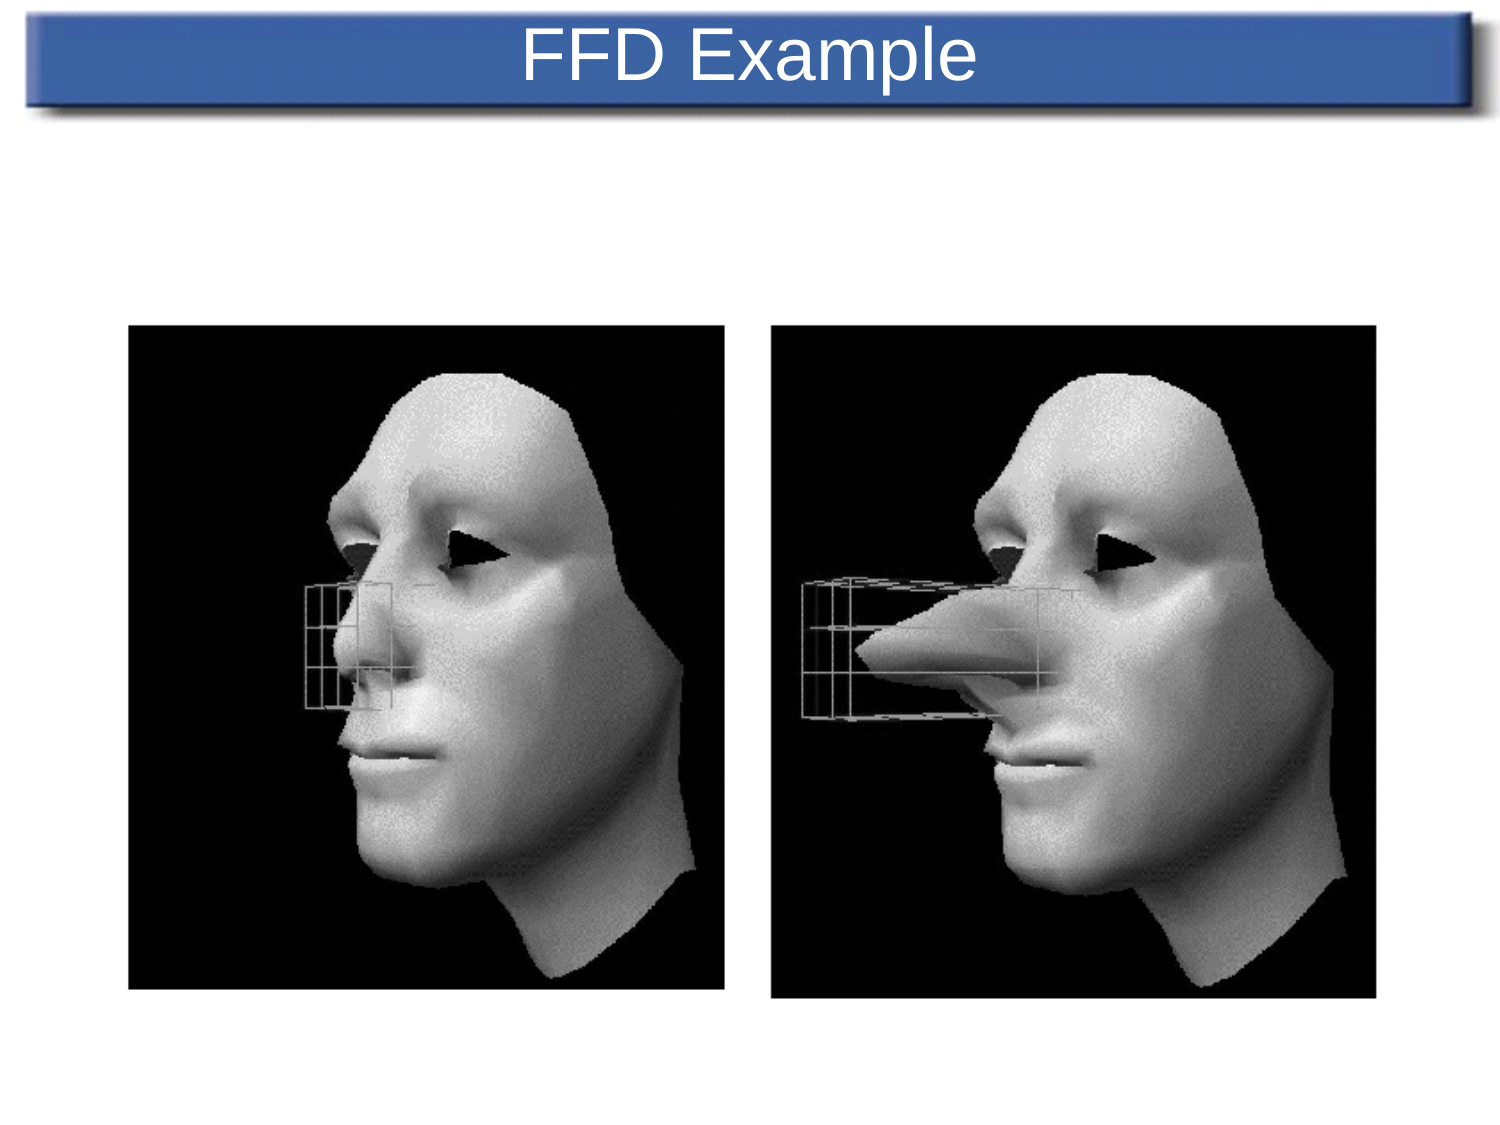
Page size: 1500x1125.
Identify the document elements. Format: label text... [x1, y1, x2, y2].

picture [24, 9, 1500, 125]
picture [118, 315, 1382, 1006]
title FFD Example [75, 0, 1426, 103]
